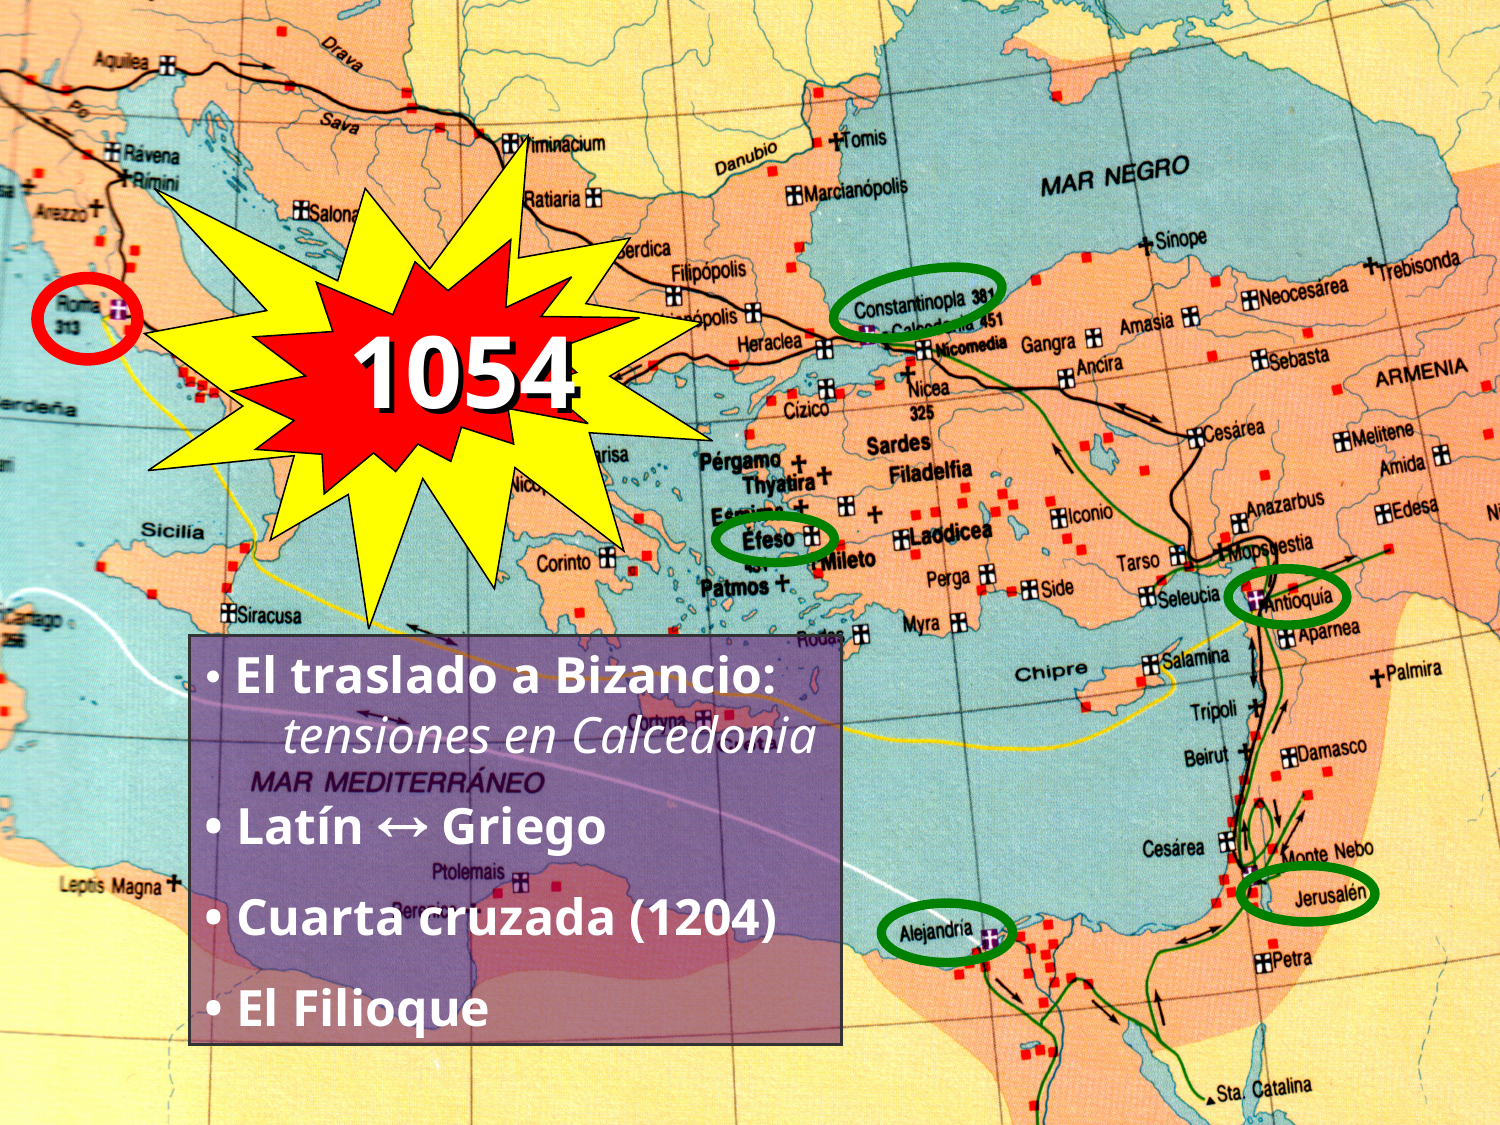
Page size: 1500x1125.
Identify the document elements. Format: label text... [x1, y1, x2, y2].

text_box [144, 135, 713, 630]
text_box • El traslado a Bizancio: tensiones en Calcedonia • Latín  Griego • Cuarta cruzada (1204) • El Filioque [189, 635, 842, 1045]
text_box 1054 [231, 239, 640, 494]
picture [0, 0, 1500, 1125]
text_box 1054 [511, 391, 589, 424]
